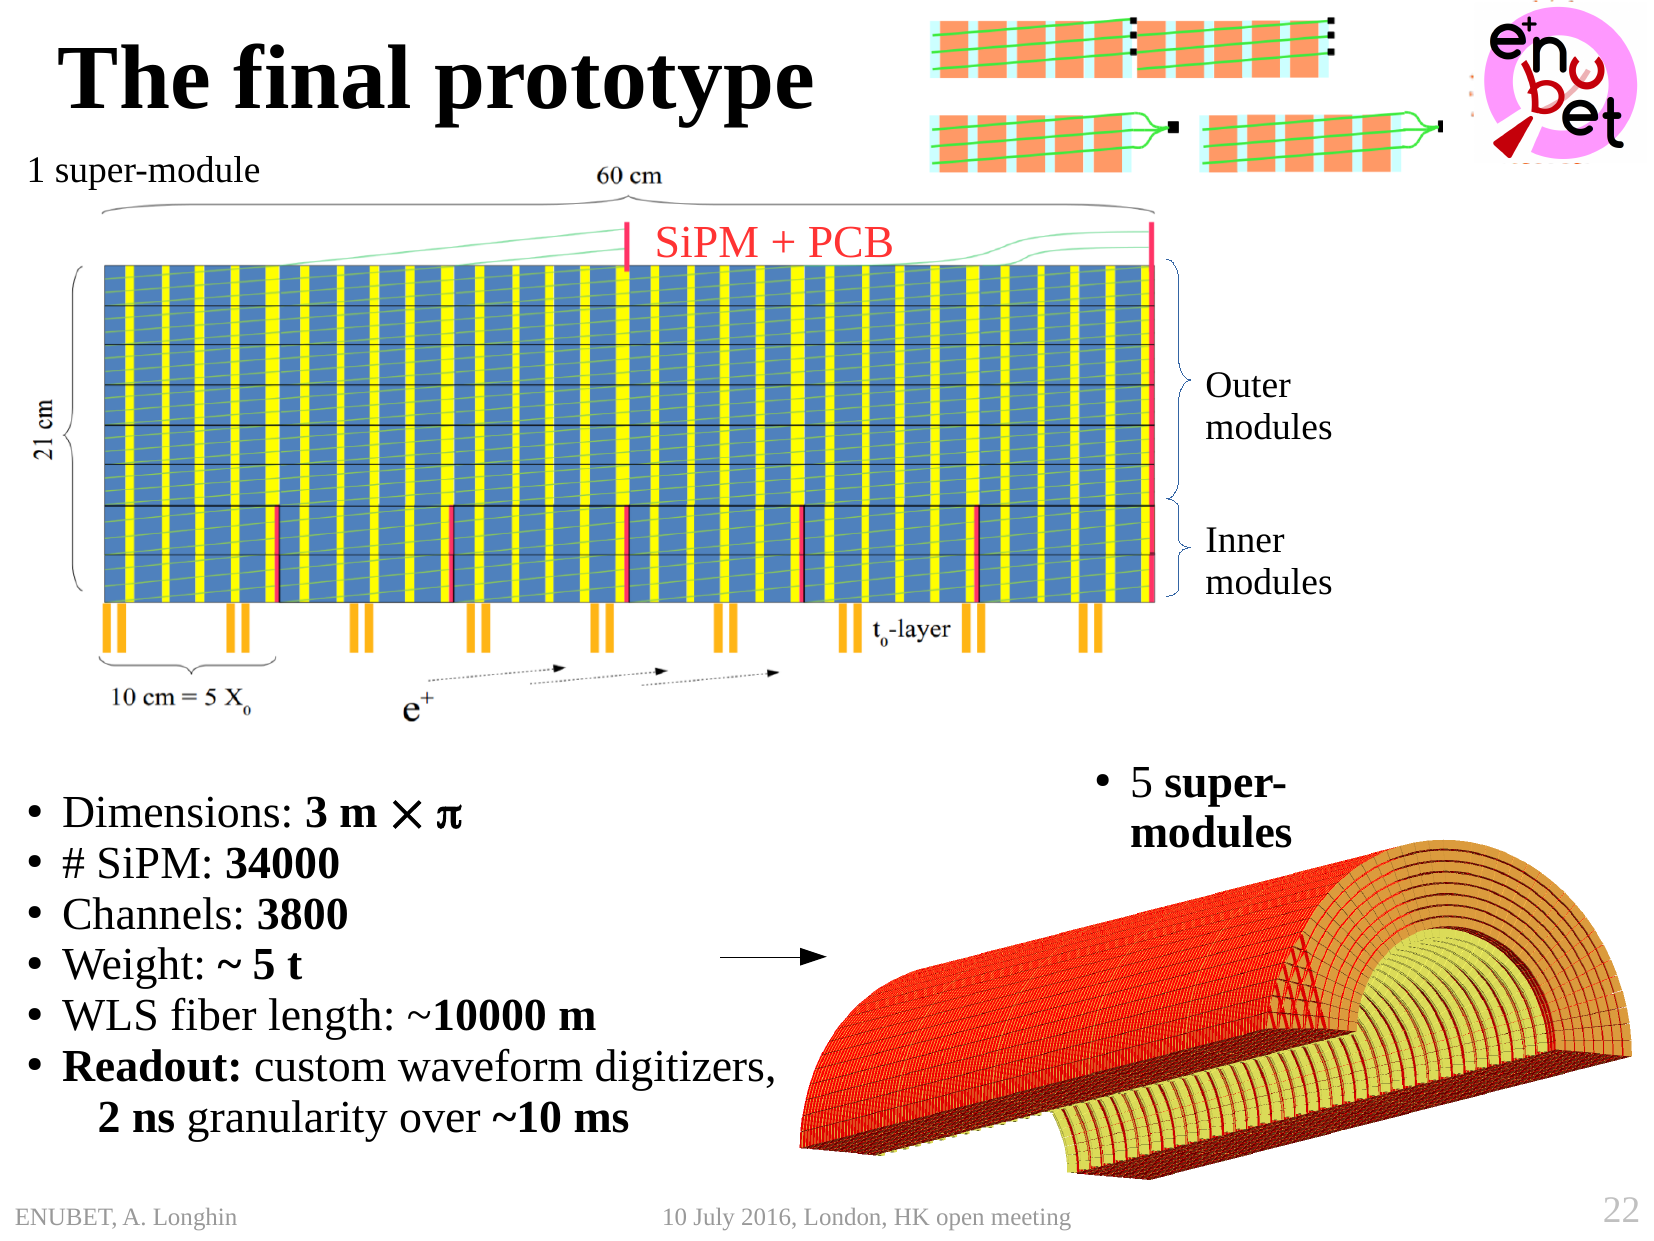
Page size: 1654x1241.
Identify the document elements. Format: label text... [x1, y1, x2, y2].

picture [5, 5, 1443, 740]
picture [1175, 834, 1182, 845]
title The final prototype [11, 19, 863, 136]
text_box Dimensions: 3 m ´ p # SiPM: 34000 Channels: 3800 Weight: ~ 5 t WLS fiber length: ~10000 m Readout: custom waveform digitizers, 2 ns granularity over ~10 ms [11, 779, 910, 1161]
text_box 1 super-module [11, 141, 449, 199]
text_box Outer modules [1190, 356, 1397, 456]
picture [1463, 0, 1653, 164]
picture [783, 834, 1642, 1193]
text_box SiPM + PCB [639, 209, 932, 276]
text_box 5 super-modules [1079, 749, 1465, 815]
picture [1198, 834, 1206, 845]
text_box Inner modules [1190, 511, 1418, 633]
picture [1225, 834, 1232, 844]
